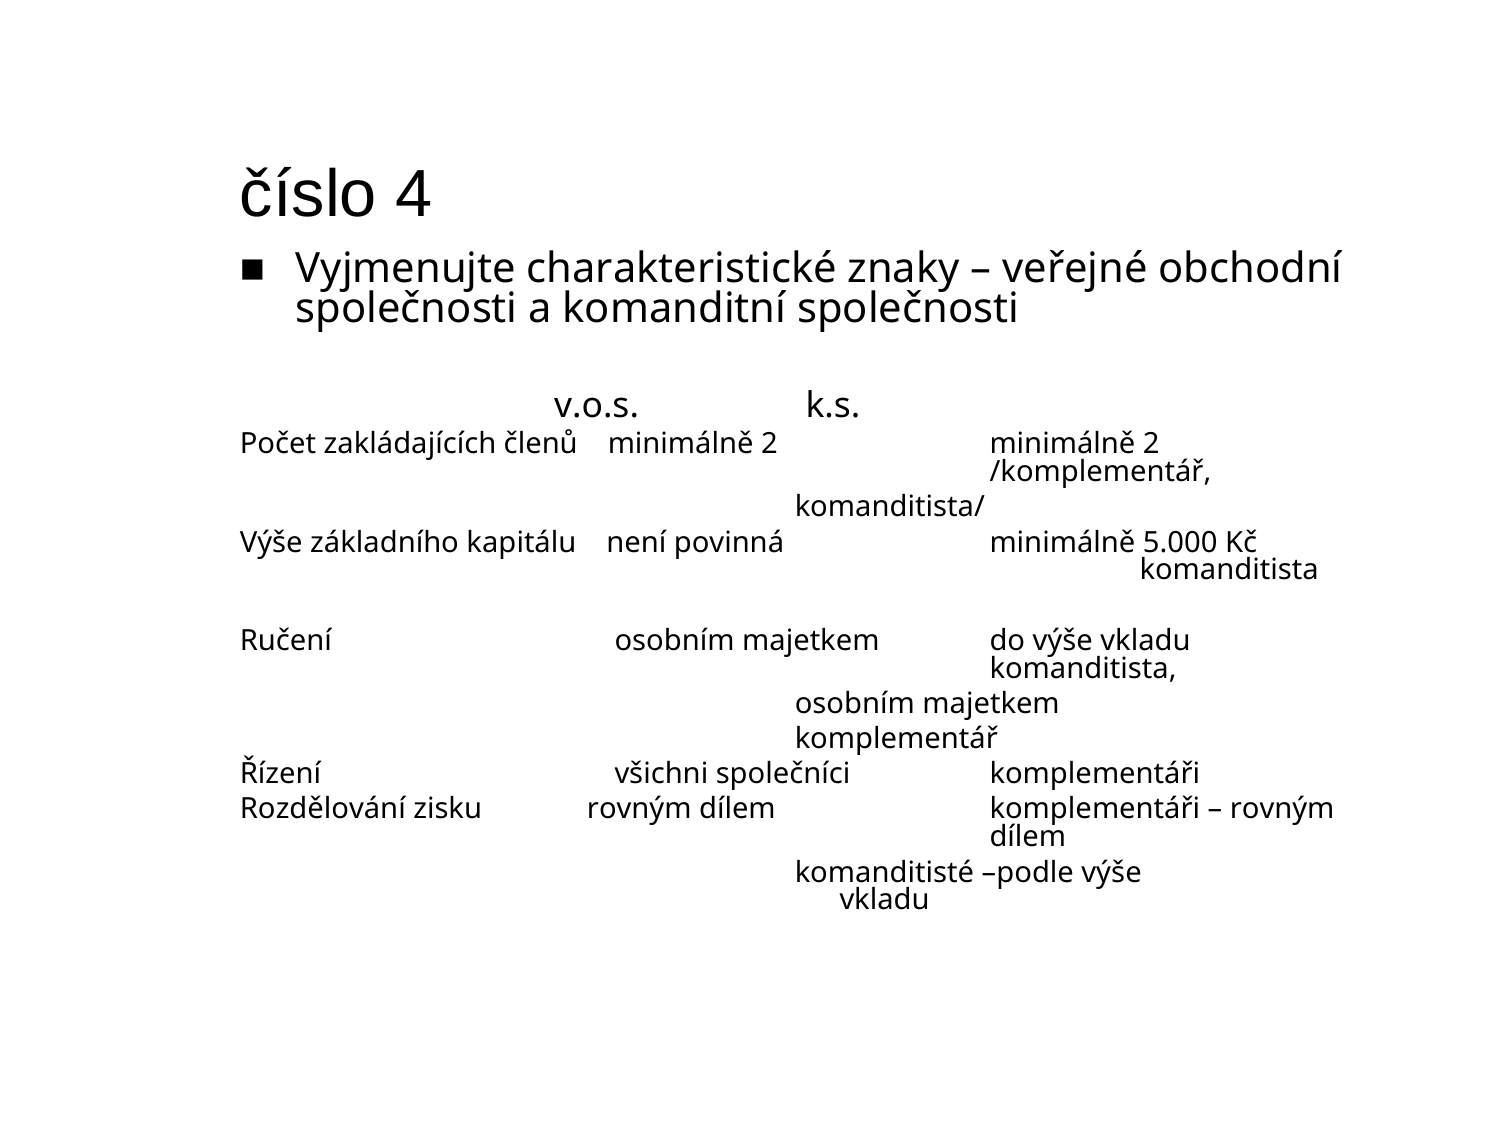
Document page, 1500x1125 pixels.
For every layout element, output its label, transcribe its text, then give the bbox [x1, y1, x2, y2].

title číslo 4 [224, 49, 1425, 237]
list ■ Vyjmenujte charakteristické znaky – veřejné obchodní společnosti a komanditní společnosti v.o.s. k.s. Počet zakládajících členů minimálně 2 minimálně 2 /komplementář, komanditista/ Výše základního kapitálu není povinná minimálně 5.000 Kč komanditista Ručení osobním majetkem do výše vkladu komanditista, osobním majetkem komplementář Řízení všichni společníci komplementáři Rozdělování zisku rovným dílem komplementáři – rovným dílem komanditisté –podle výše vkladu [224, 243, 1425, 1071]
